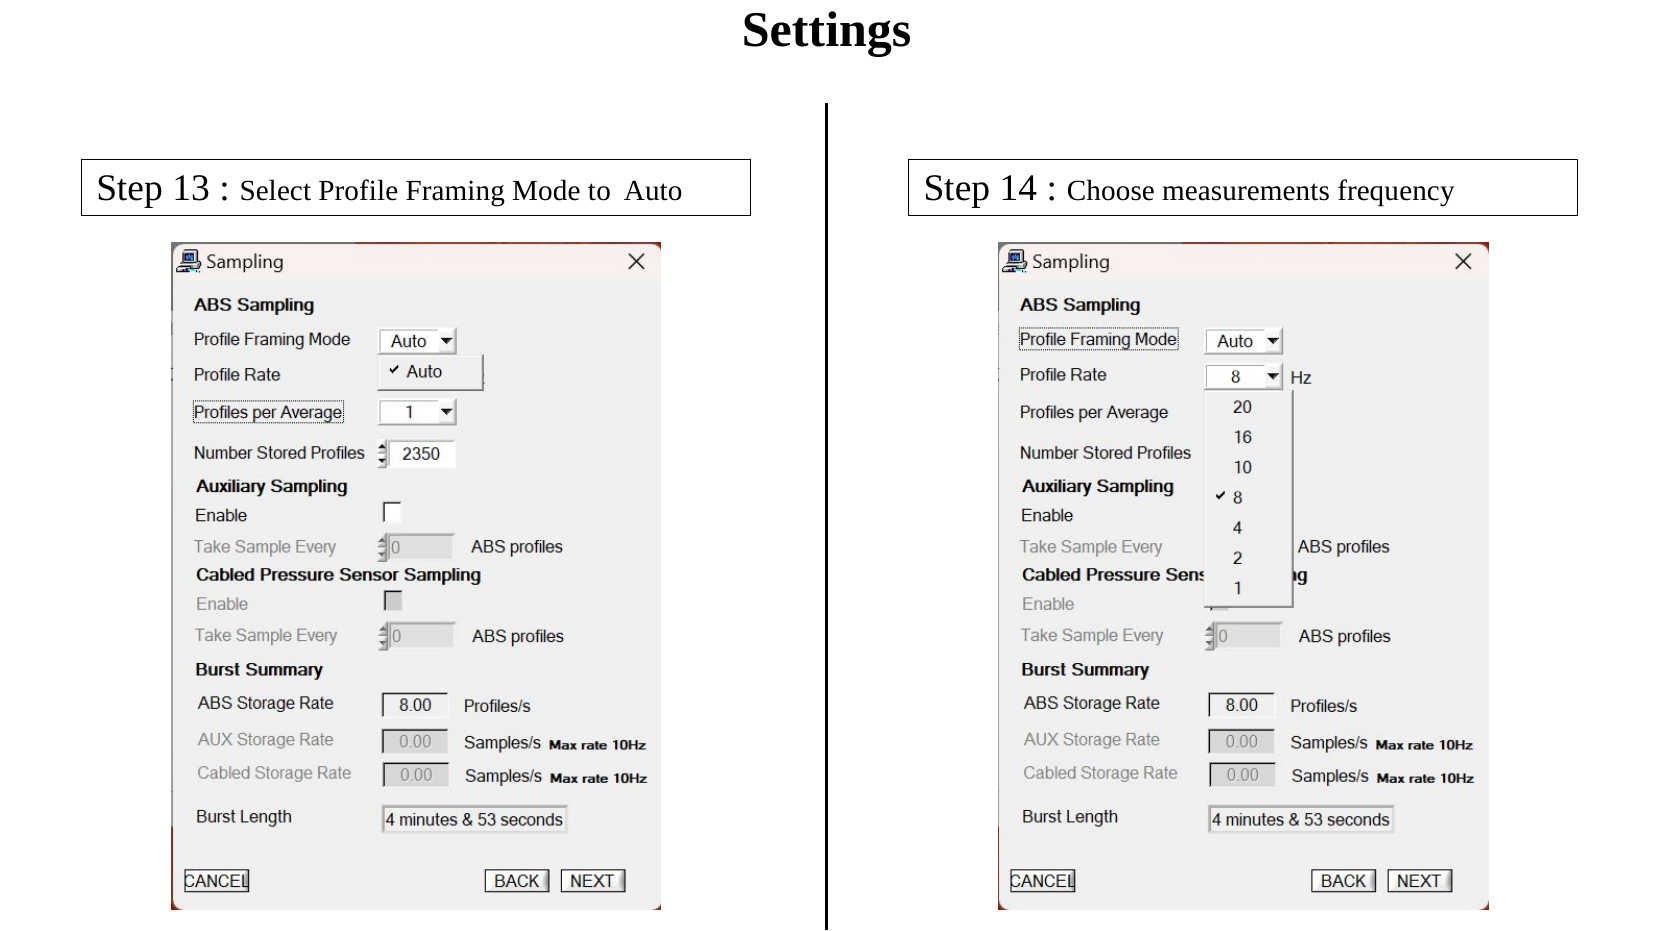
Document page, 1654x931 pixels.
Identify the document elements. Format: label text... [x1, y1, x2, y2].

picture [171, 242, 661, 910]
text_box Step 14 : Choose measurements frequency [908, 159, 1578, 216]
text_box Step 13 : Select Profile Framing Mode to Auto [81, 159, 751, 216]
text_box Settings [0, 0, 1654, 65]
picture [998, 242, 1489, 910]
